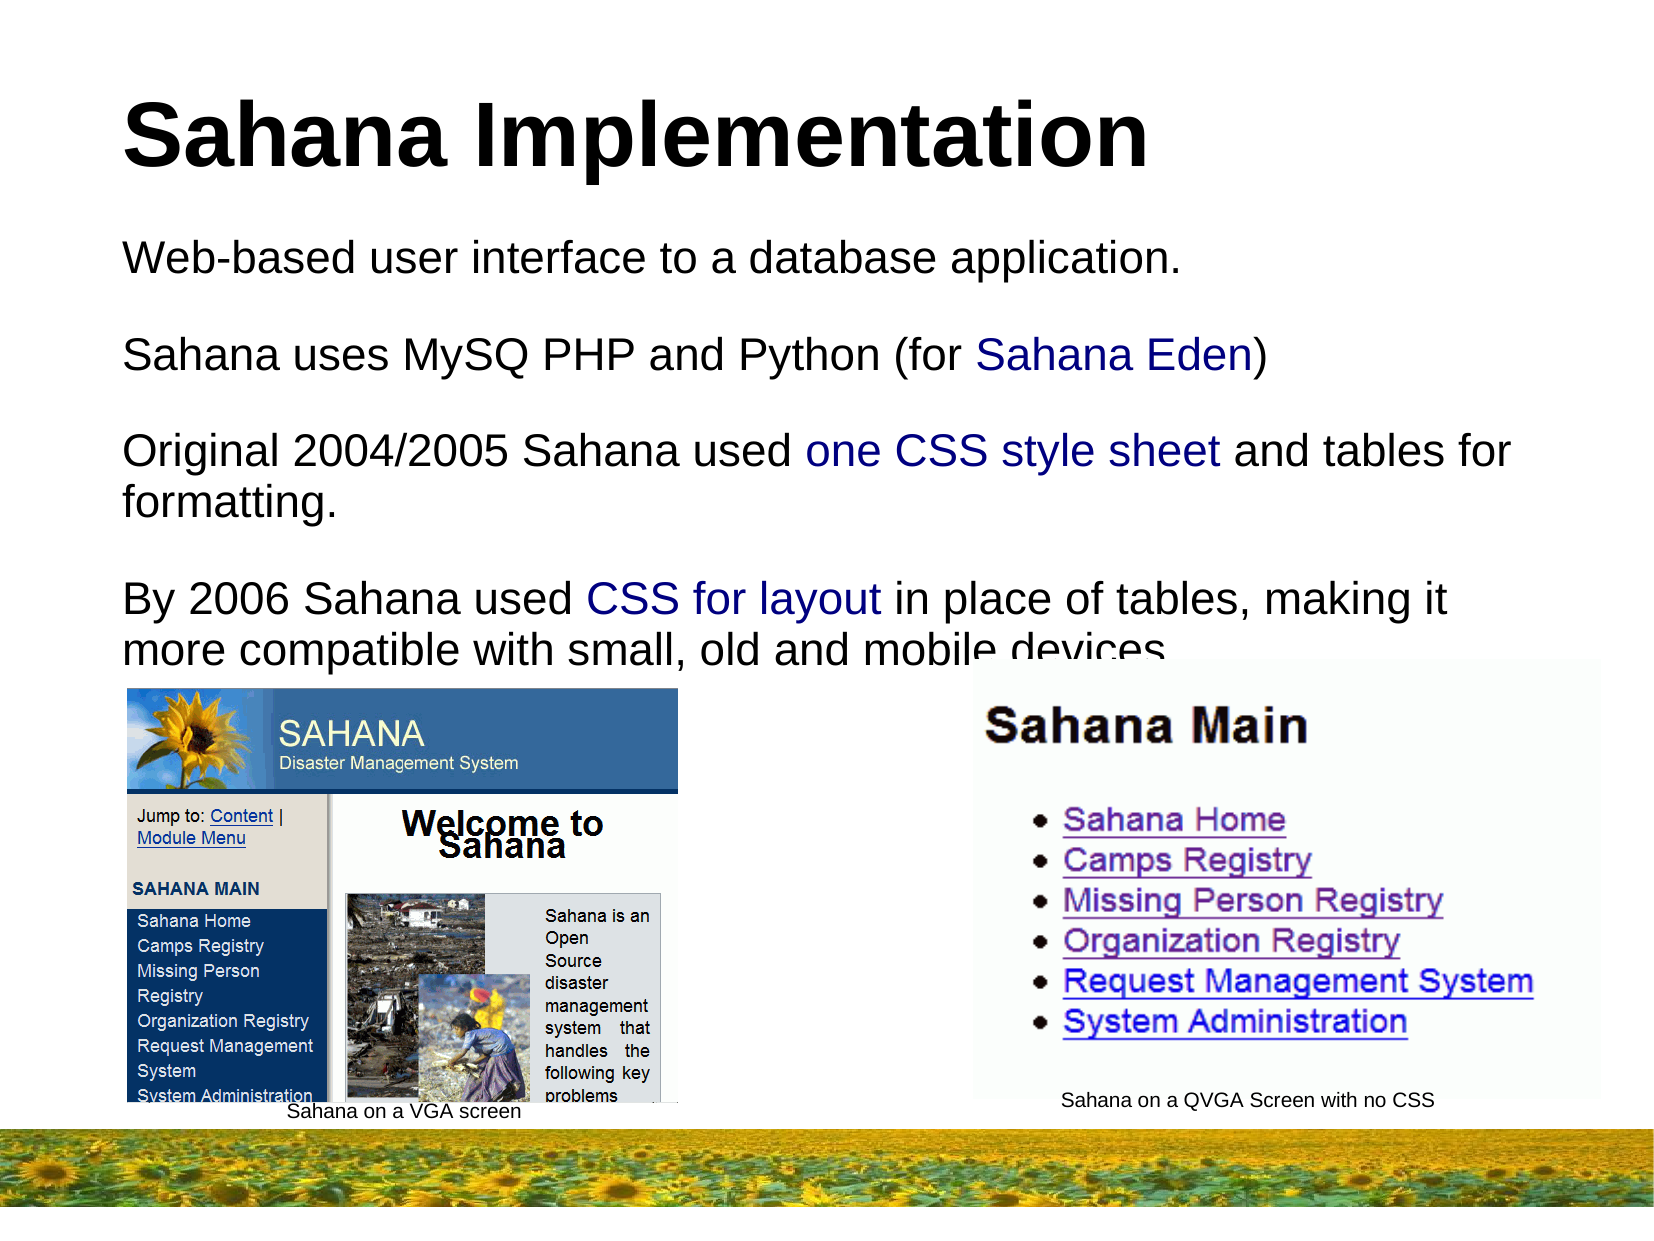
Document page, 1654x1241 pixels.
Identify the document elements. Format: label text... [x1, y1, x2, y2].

picture [973, 659, 1601, 1099]
text_box Sahana Implementation Web-based user interface to a database application. Sahana uses MySQ PHP and Python (for Sahana Eden) Original 2004/2005 Sahana used one CSS style sheet and tables for formatting. By 2006 Sahana used CSS for layout in place of tables, making it more compatible with small, old and mobile devices. [107, 77, 1530, 849]
picture [127, 688, 678, 1103]
text_box Sahana on a VGA screen [271, 1092, 537, 1131]
picture [0, 1129, 1654, 1207]
text_box Sahana on a QVGA Screen with no CSS [1045, 1081, 1450, 1120]
